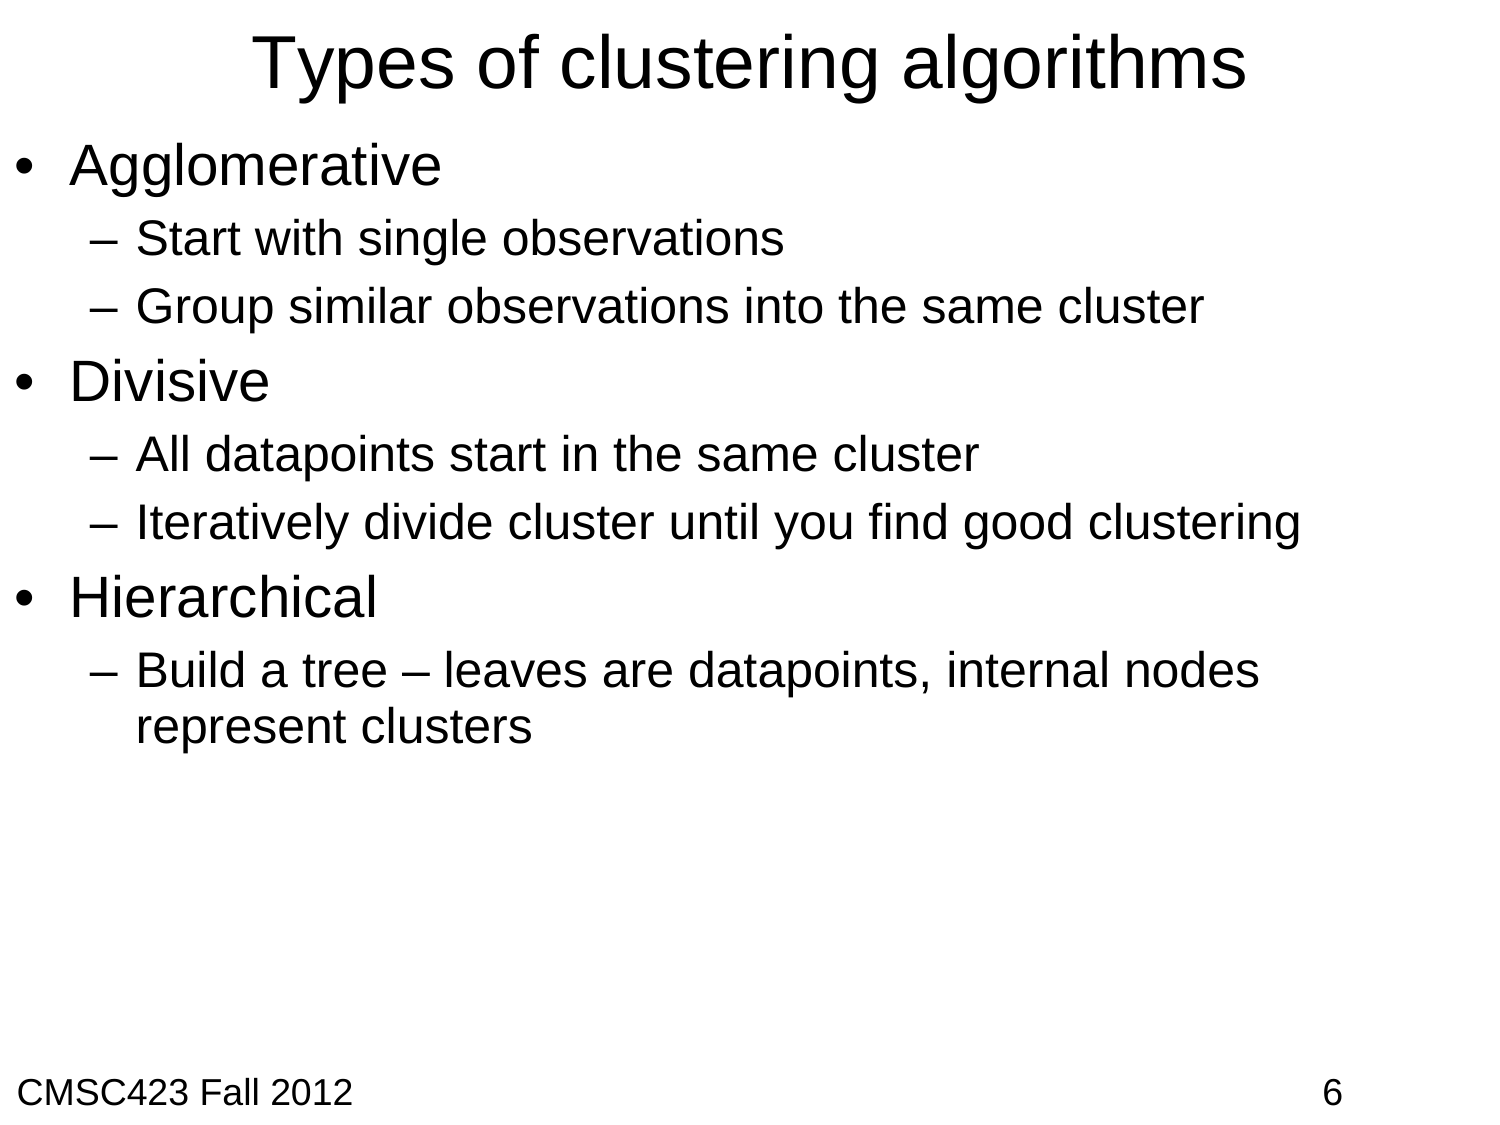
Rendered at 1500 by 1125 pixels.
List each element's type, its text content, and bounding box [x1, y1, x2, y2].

title Types of clustering algorithms [0, 12, 1500, 113]
list Agglomerative Start with single observations Group similar observations into the same cluster Divisive All datapoints start in the same cluster Iteratively divide cluster until you find good clustering Hierarchical Build a tree – leaves are datapoints, internal nodes represent clusters [0, 124, 1500, 1125]
